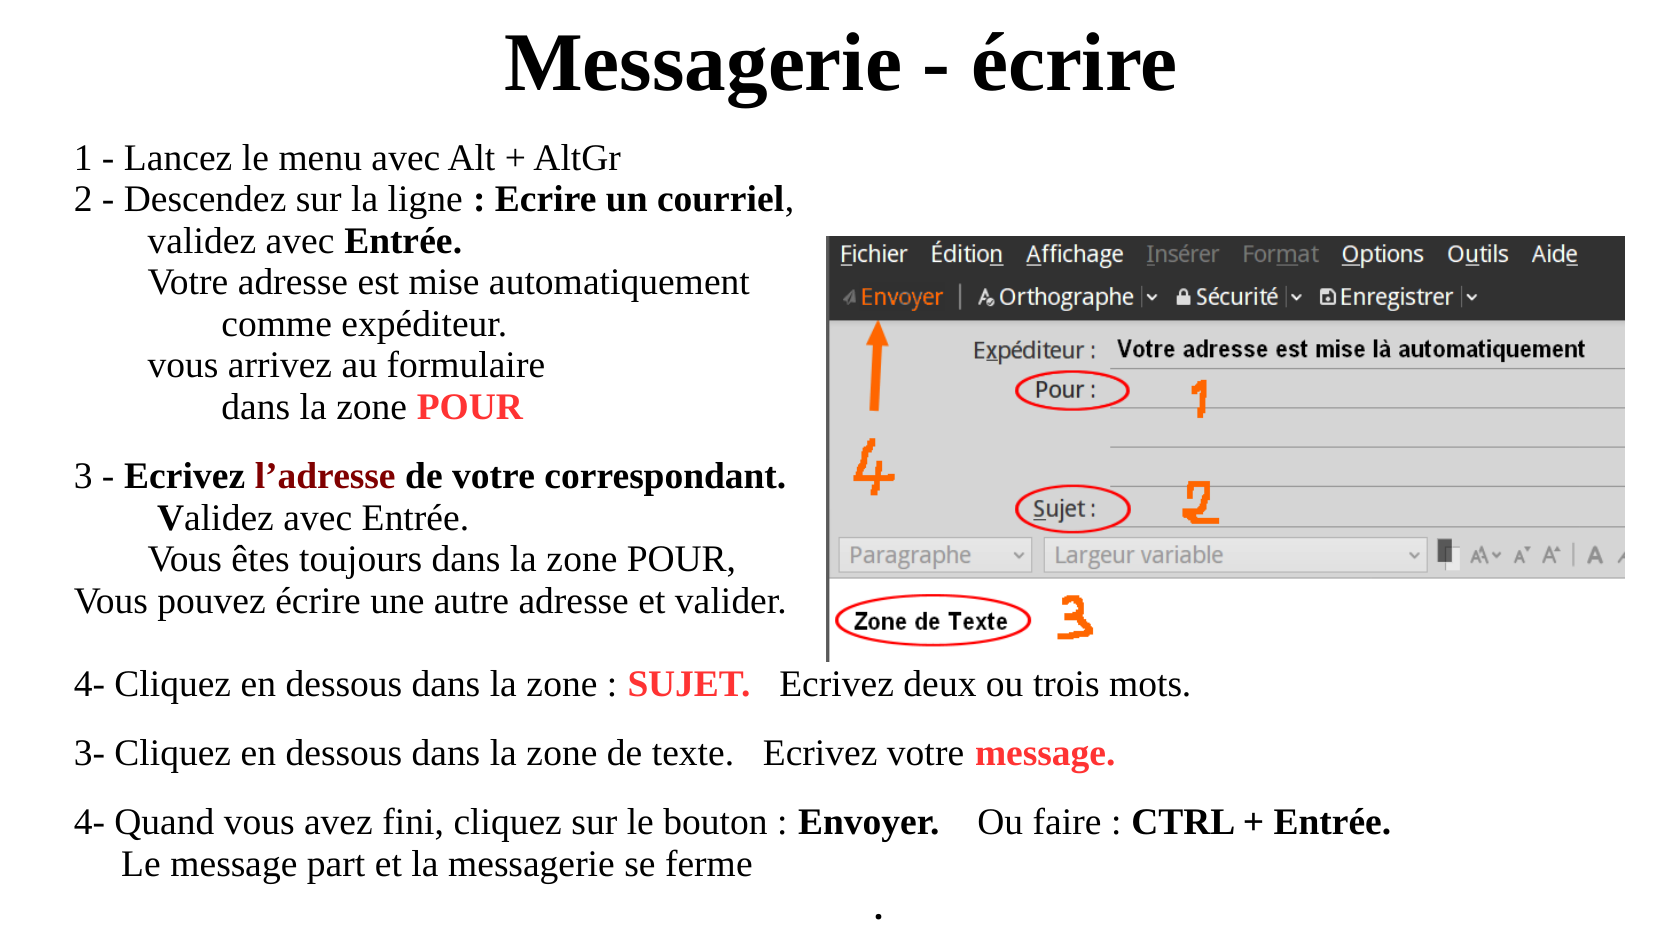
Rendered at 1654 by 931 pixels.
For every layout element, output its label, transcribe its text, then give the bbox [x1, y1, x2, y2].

picture [826, 236, 1625, 662]
text_box Messagerie - écrire 1 - Lancez le menu avec Alt + AltGr 2 - Descendez sur la ligne : Ecrire un courriel, validez avec Entrée. Votre adresse est mise automatiquement comme expéditeur. vous arrivez au formulaire dans la zone POUR 3 - Ecrivez l’adresse de votre correspondant. Validez avec Entrée. Vous êtes toujours dans la zone POUR, Vous pouvez écrire une autre adresse et valider. 4- Cliquez en dessous dans la zone : SUJET. Ecrivez deux ou trois mots. 3- Cliquez en dessous dans la zone de texte. Ecrivez votre message. 4- Quand vous avez fini, cliquez sur le bouton : Envoyer. Ou faire : CTRL + Entrée. Le message part et la messagerie se ferme . [59, 9, 1625, 931]
